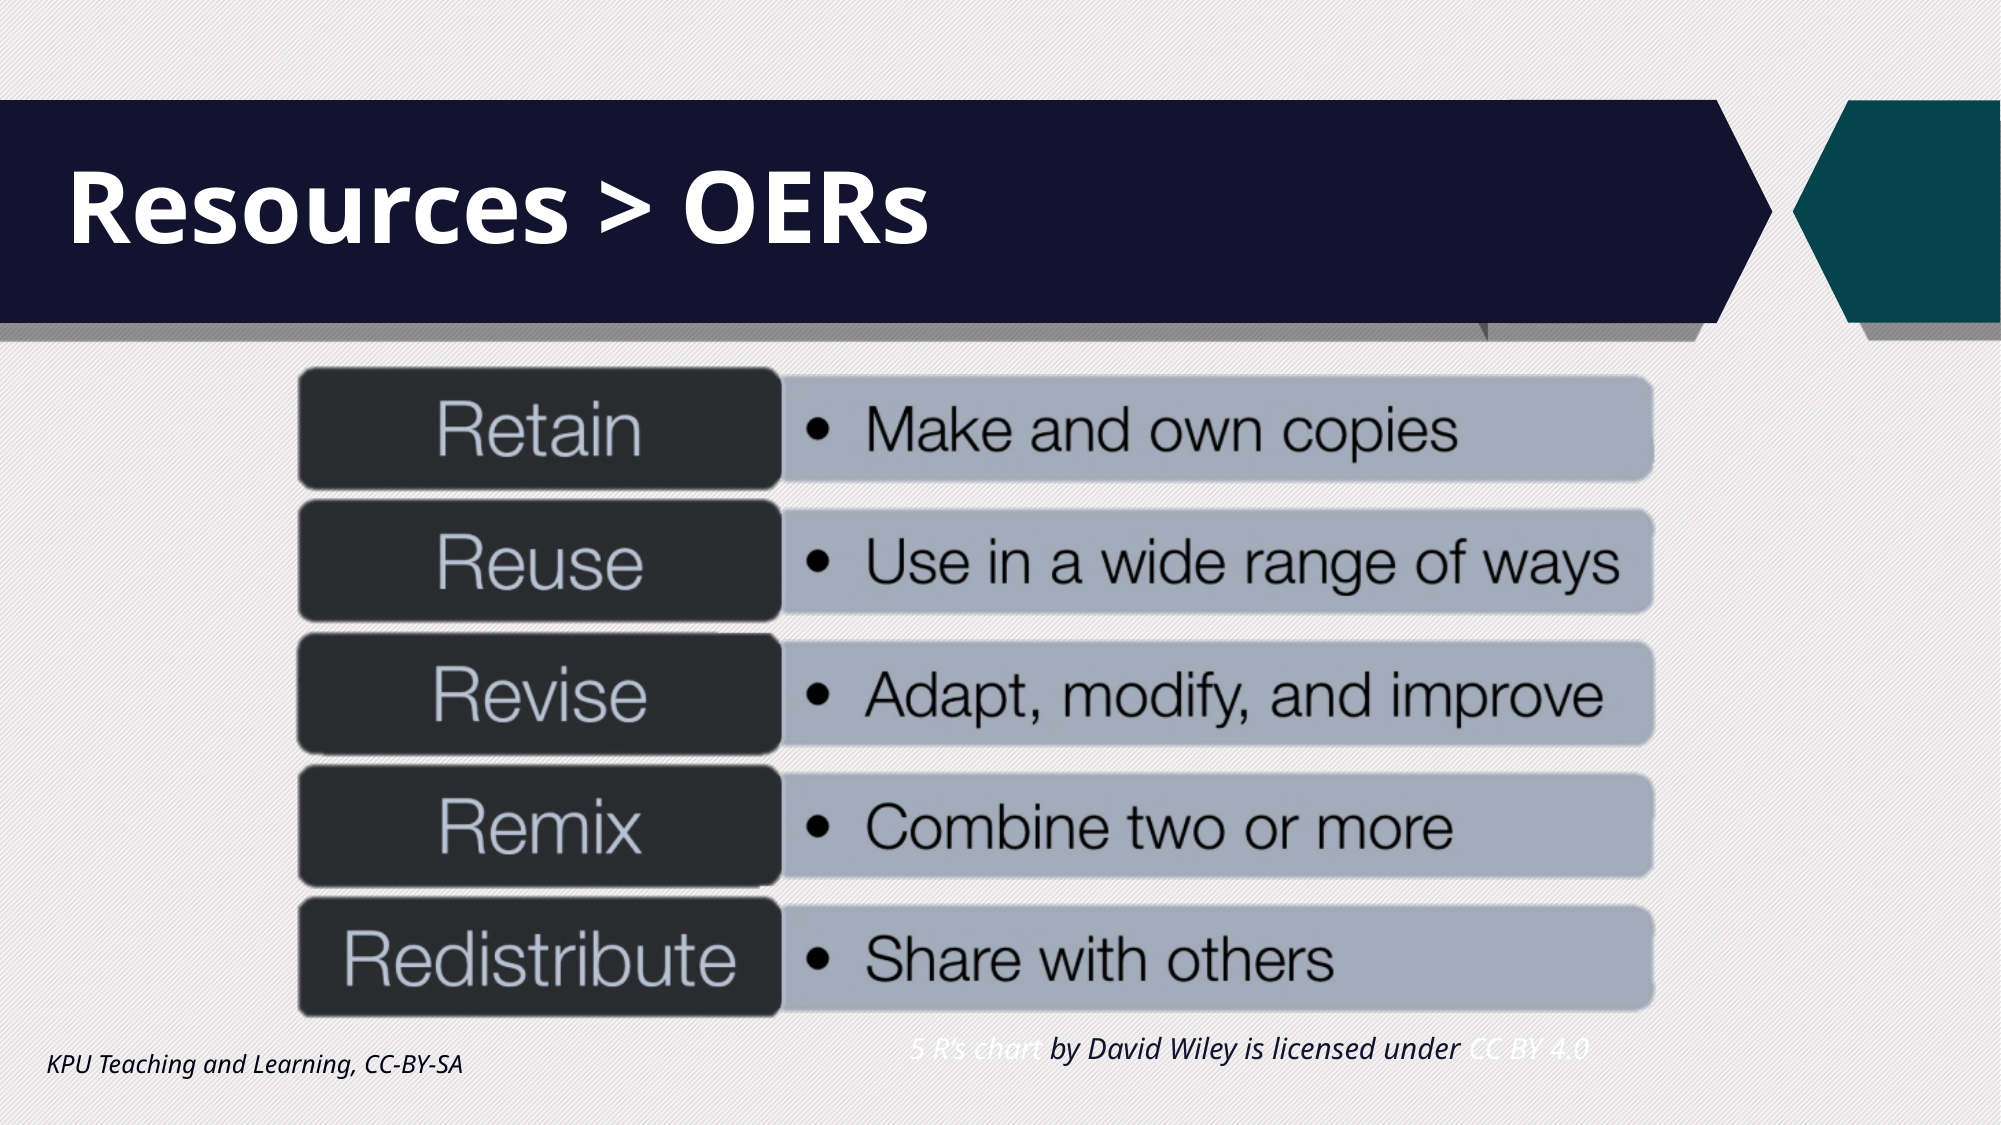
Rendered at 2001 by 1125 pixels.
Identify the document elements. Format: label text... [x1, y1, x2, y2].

picture [259, 349, 1689, 1041]
text_box 5 R’s chart by David Wiley is licensed under CC BY 4.0 [894, 1023, 1657, 1077]
title Resources > OERs [50, 122, 1689, 300]
text_box KPU Teaching and Learning, CC-BY-SA [31, 1033, 1159, 1094]
